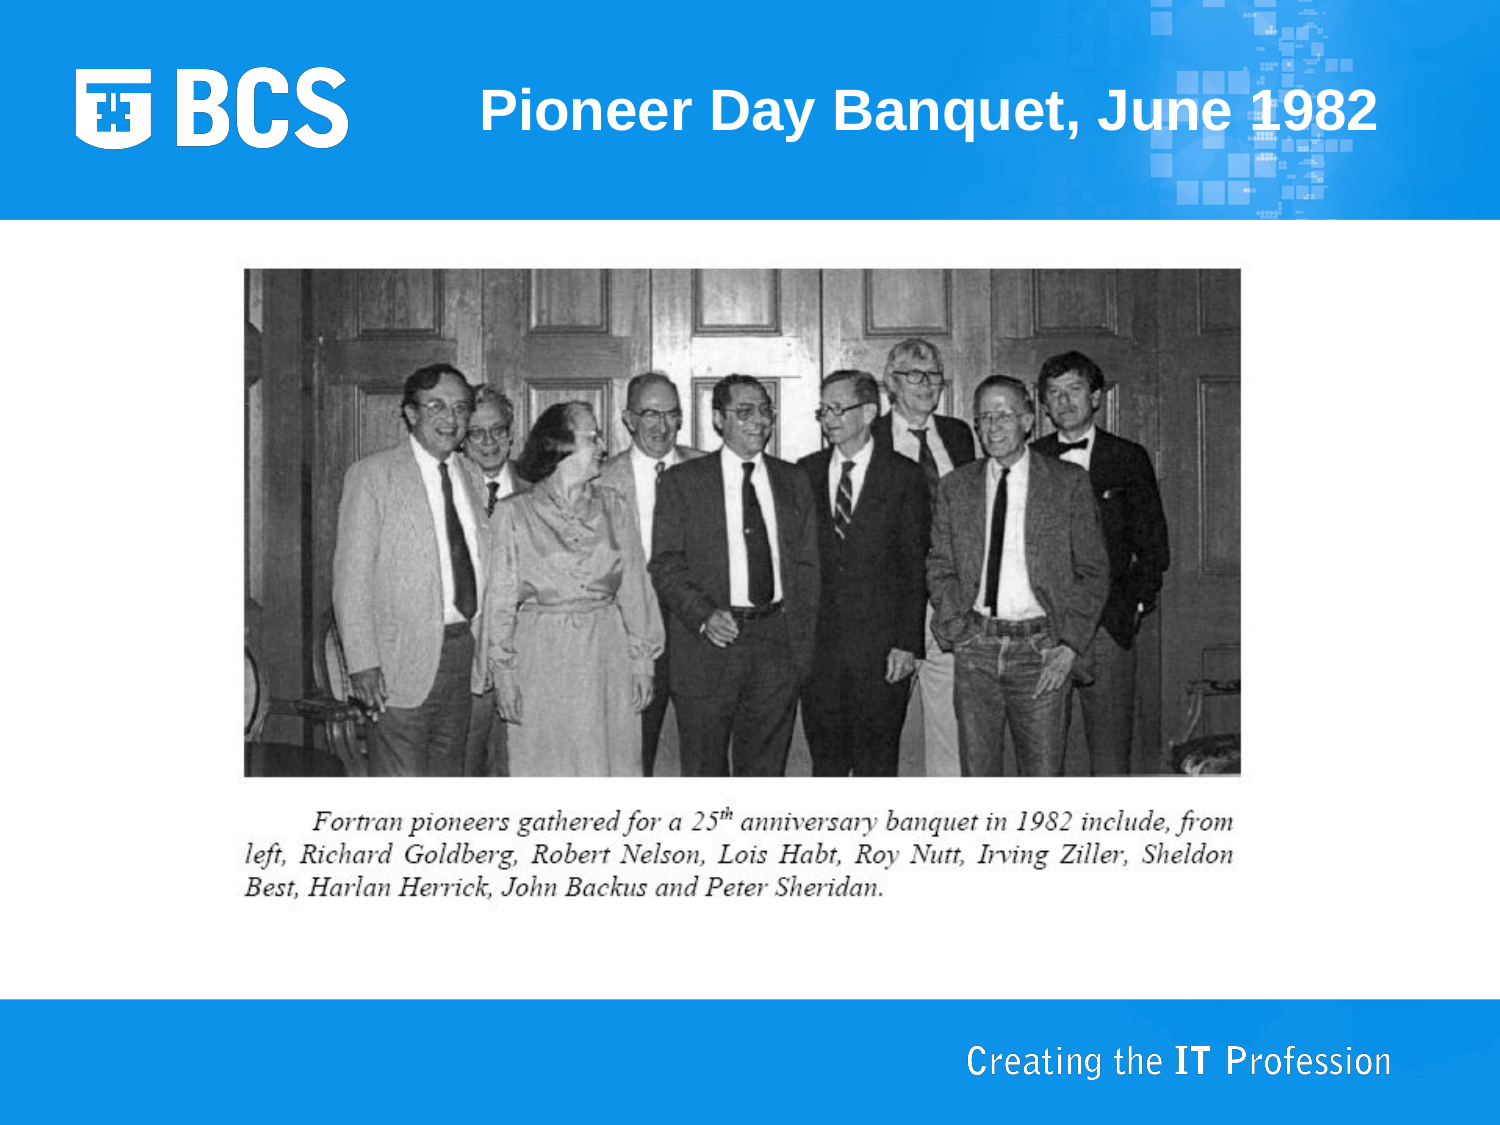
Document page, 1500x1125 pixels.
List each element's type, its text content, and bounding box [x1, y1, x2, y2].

picture [0, 1000, 1500, 1125]
picture [0, 0, 1500, 219]
picture [199, 222, 1285, 937]
title Pioneer Day Banquet, June 1982 [413, 46, 1447, 178]
